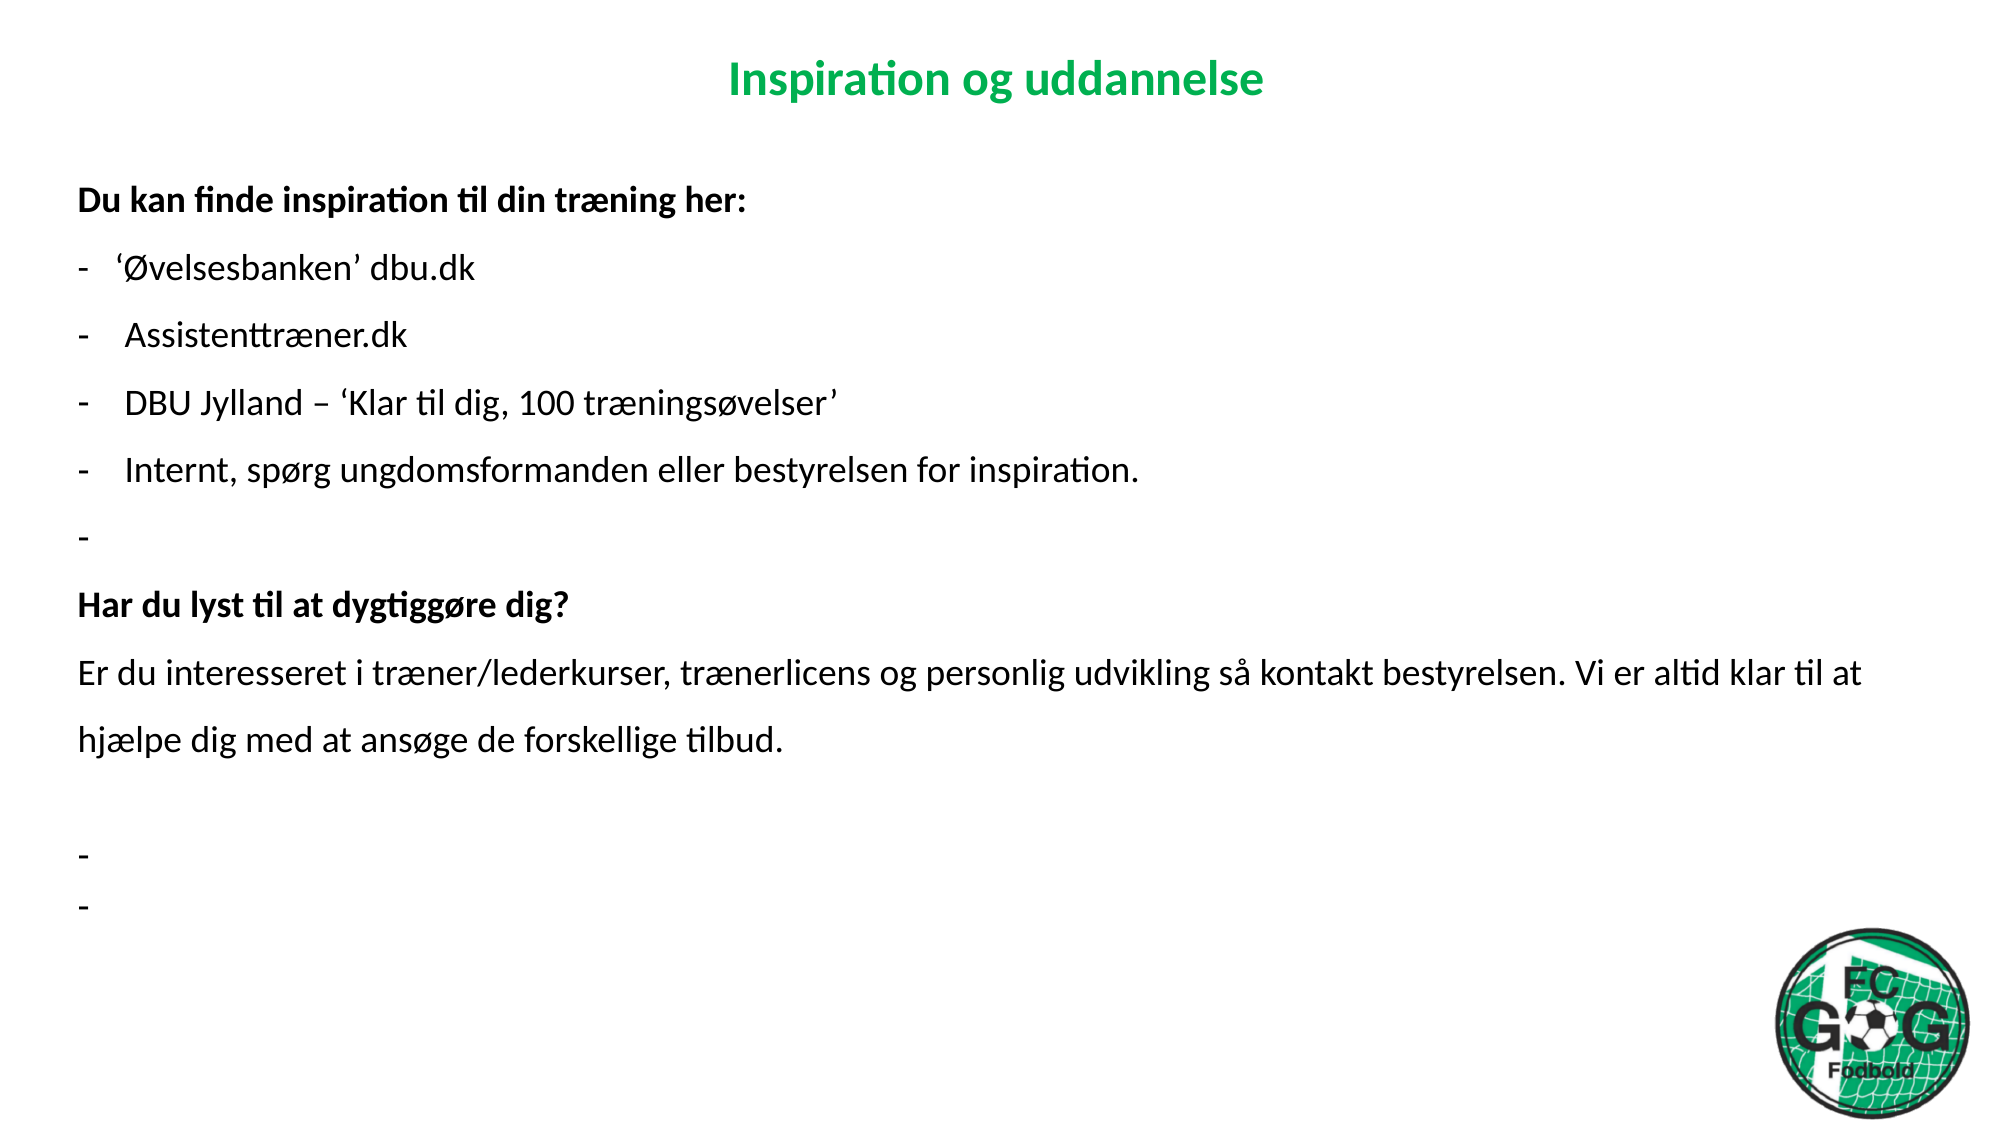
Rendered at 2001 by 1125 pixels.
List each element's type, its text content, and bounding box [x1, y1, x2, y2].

text_box Inspiration og uddannelse [713, 38, 1281, 113]
picture [1737, 891, 2000, 1125]
text_box Du kan finde inspiration til din træning her: - ‘Øvelsesbanken’ dbu.dk Assistenttræner.dk DBU Jylland – ‘Klar til dig, 100 træningsøvelser’ Internt, spørg ungdomsformanden eller bestyrelsen for inspiration. Har du lyst til at dygtiggøre dig? Er du interesseret i træner/lederkurser, trænerlicens og personlig udvikling så kontakt bestyrelsen. Vi er altid klar til at hjælpe dig med at ansøge de forskellige tilbud. [62, 145, 1973, 934]
